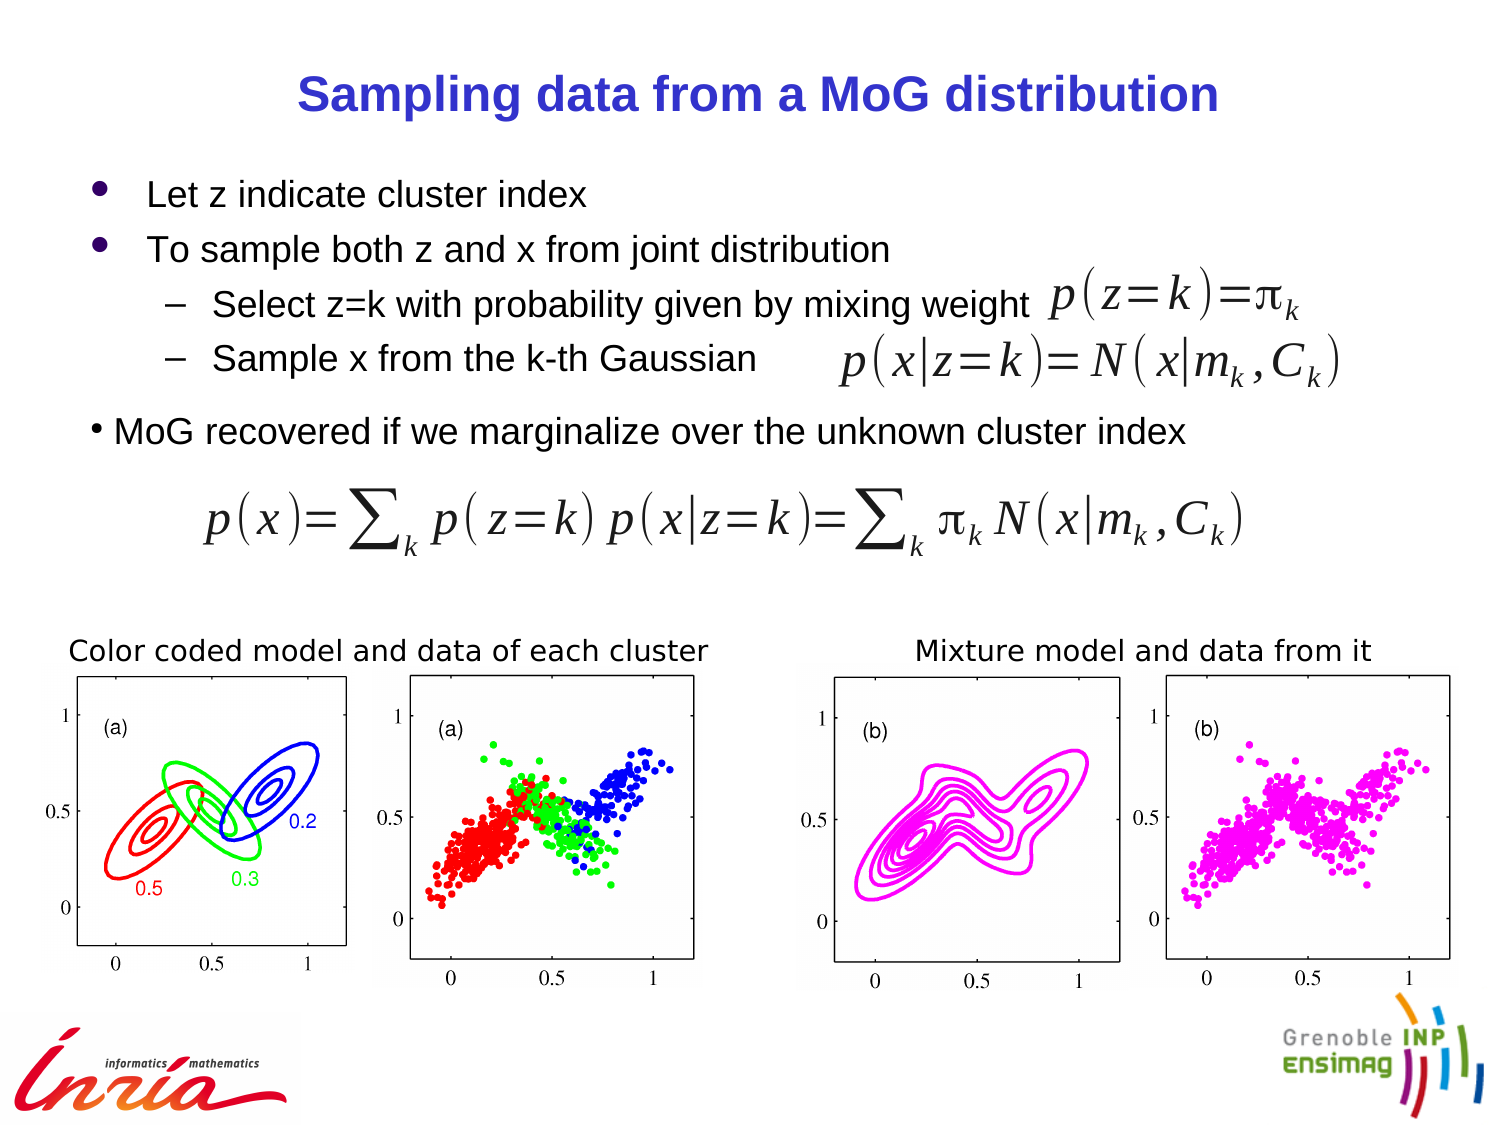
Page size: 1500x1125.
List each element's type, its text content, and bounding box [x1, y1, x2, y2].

picture [796, 663, 1489, 1125]
chart [187, 484, 1260, 563]
picture [372, 676, 703, 988]
list Let z indicate cluster index To sample both z and x from joint distribution Select z=k with probability given by mixing weight Sample x from the k-th Gaussian MoG recovered if we marginalize over the unknown cluster index [74, 162, 1459, 1101]
text_box Color coded model and data of each cluster [53, 625, 725, 676]
picture [41, 663, 355, 973]
chart [823, 330, 1357, 394]
title Sampling data from a MoG distribution [75, 45, 1426, 138]
picture [0, 1012, 301, 1125]
text_box Mixture model and data from it [899, 625, 1386, 676]
chart [1032, 262, 1313, 327]
